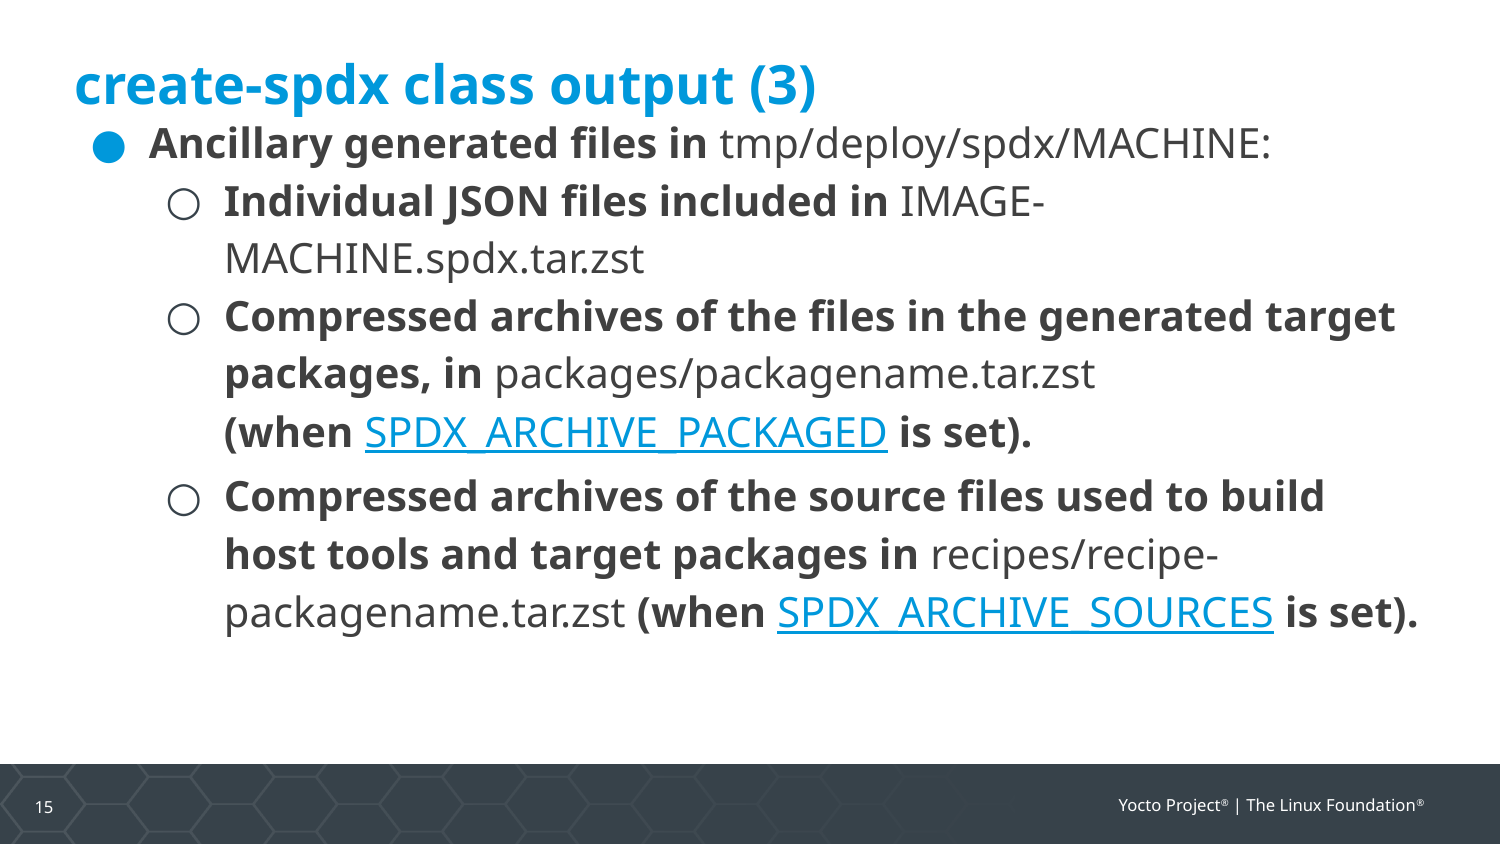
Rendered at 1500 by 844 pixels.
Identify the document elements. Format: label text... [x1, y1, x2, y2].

title create-spdx class output (3) [74, 50, 1425, 109]
picture [0, 0, 1500, 844]
list Ancillary generated files in tmp/deploy/spdx/MACHINE: Individual JSON files included in IMAGE-MACHINE.spdx.tar.zst Compressed archives of the files in the generated target packages, in packages/packagename.tar.zst (when SPDX_ARCHIVE_PACKAGED is set). Compressed archives of the source files used to build host tools and target packages in recipes/recipe-packagename.tar.zst (when SPDX_ARCHIVE_SOURCES is set). [73, 109, 1425, 236]
